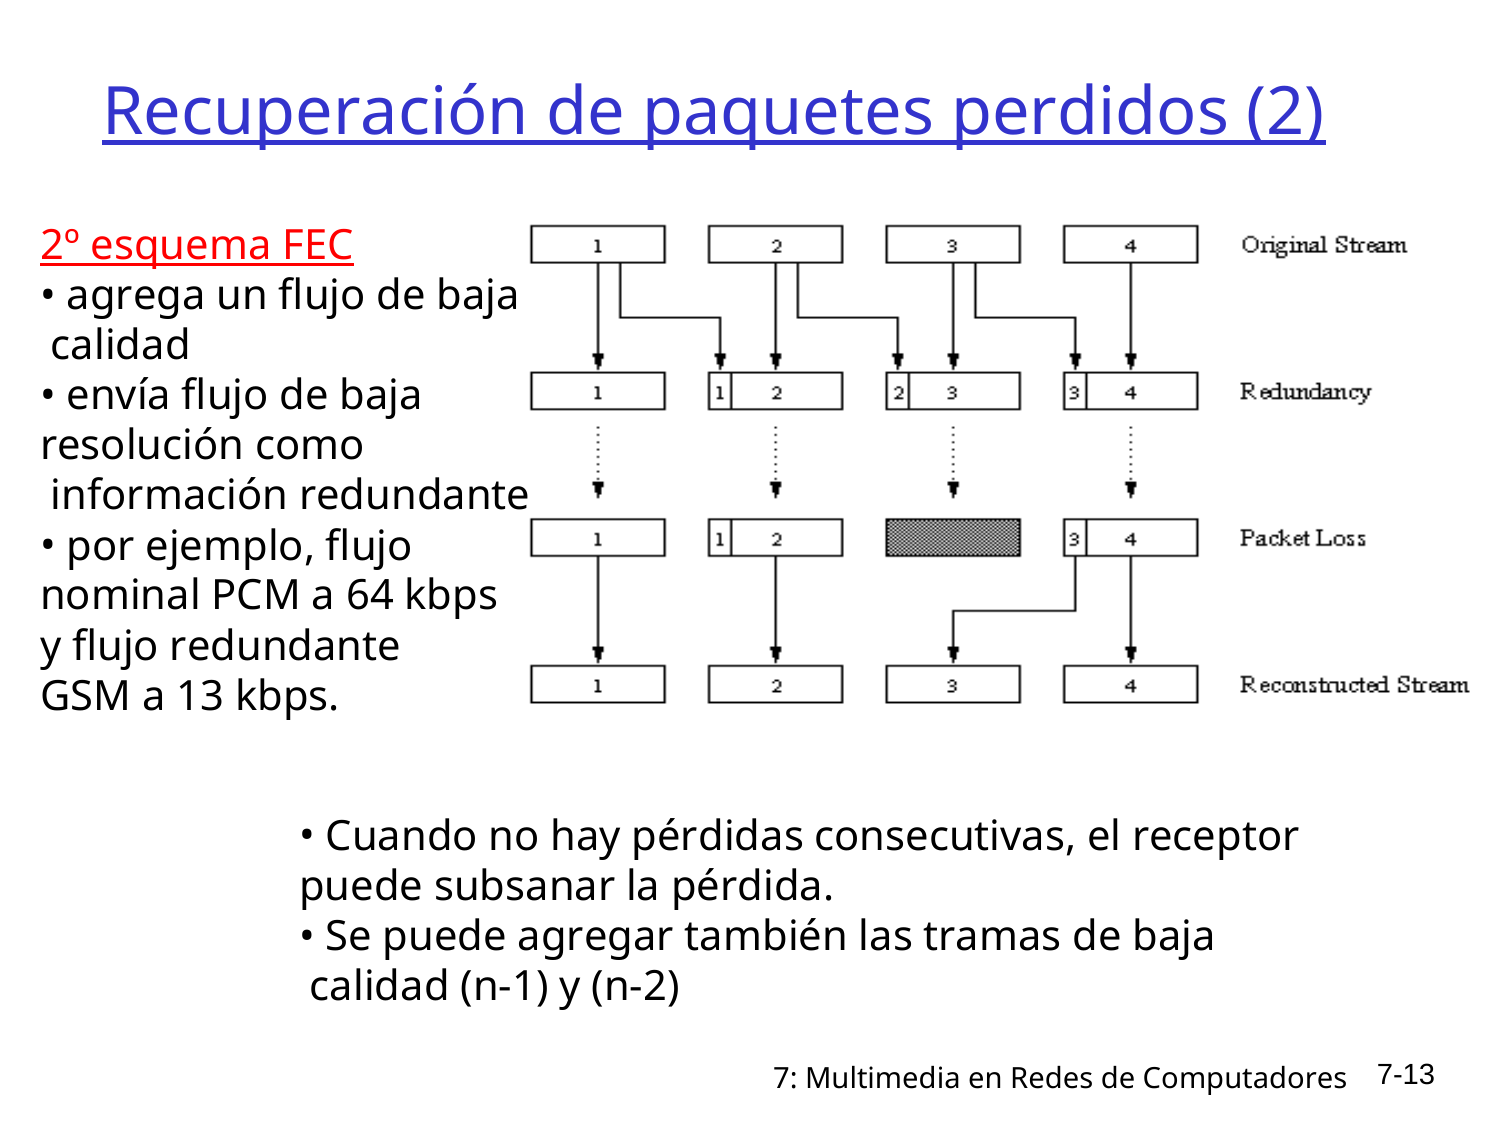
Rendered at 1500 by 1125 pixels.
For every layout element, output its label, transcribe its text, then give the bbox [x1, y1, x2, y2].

picture [511, 209, 1500, 724]
text_box 2º esquema FEC agrega un flujo de baja calidad envía flujo de baja resolución como información redundante por ejemplo, flujo nominal PCM a 64 kbps y flujo redundante GSM a 13 kbps. [25, 210, 546, 777]
text_box Cuando no hay pérdidas consecutivas, el receptor puede subsanar la pérdida. Se puede agregar también las tramas de baja calidad (n-1) y (n-2) [284, 800, 1316, 1017]
title Recuperación de paquetes perdidos (2) [87, 23, 1363, 195]
